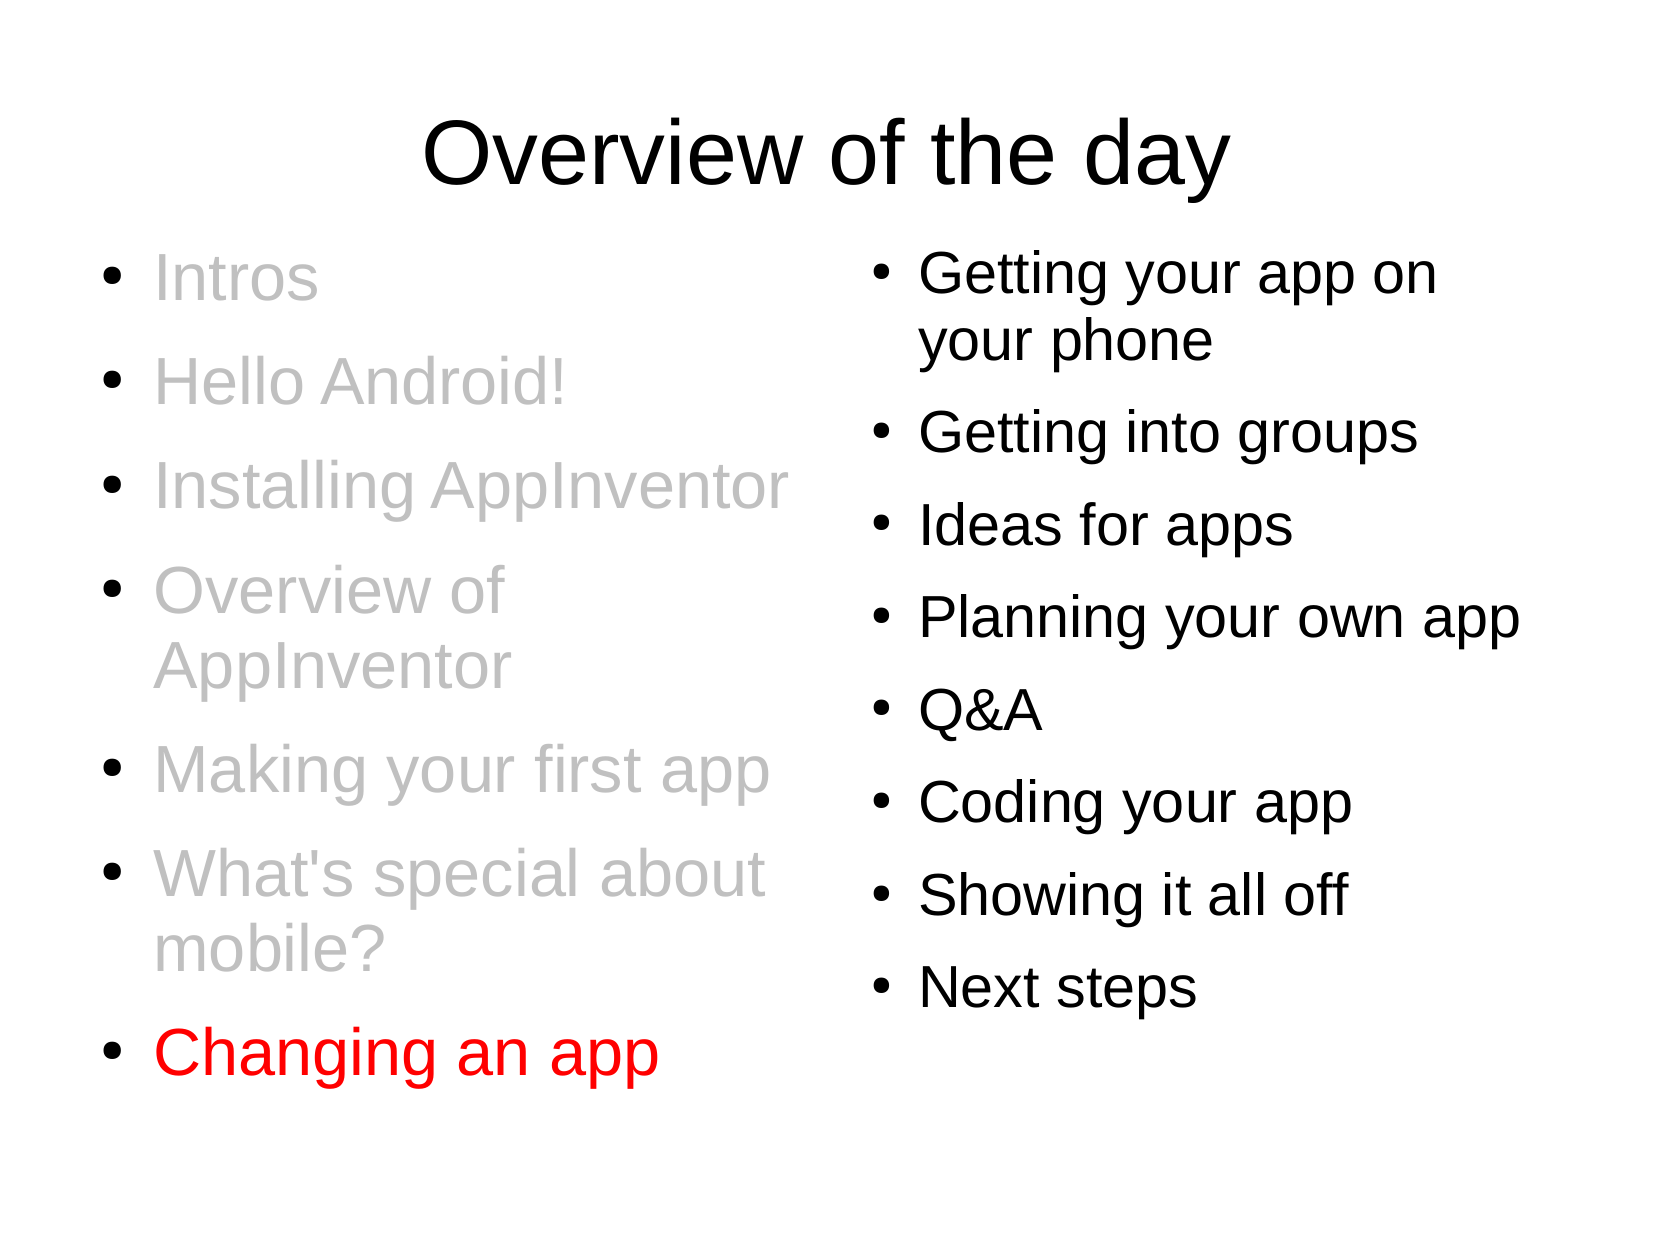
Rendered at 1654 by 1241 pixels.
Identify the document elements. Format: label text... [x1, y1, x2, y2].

list Intros Hello Android! Installing AppInventor Overview of AppInventor Making your first app What's special about mobile? Changing an app [82, 240, 793, 1126]
title Overview of the day [82, 49, 1571, 257]
list Getting your app on your phone Getting into groups Ideas for apps Planning your own app Q&A Coding your app Showing it all off Next steps [855, 240, 1566, 1025]
